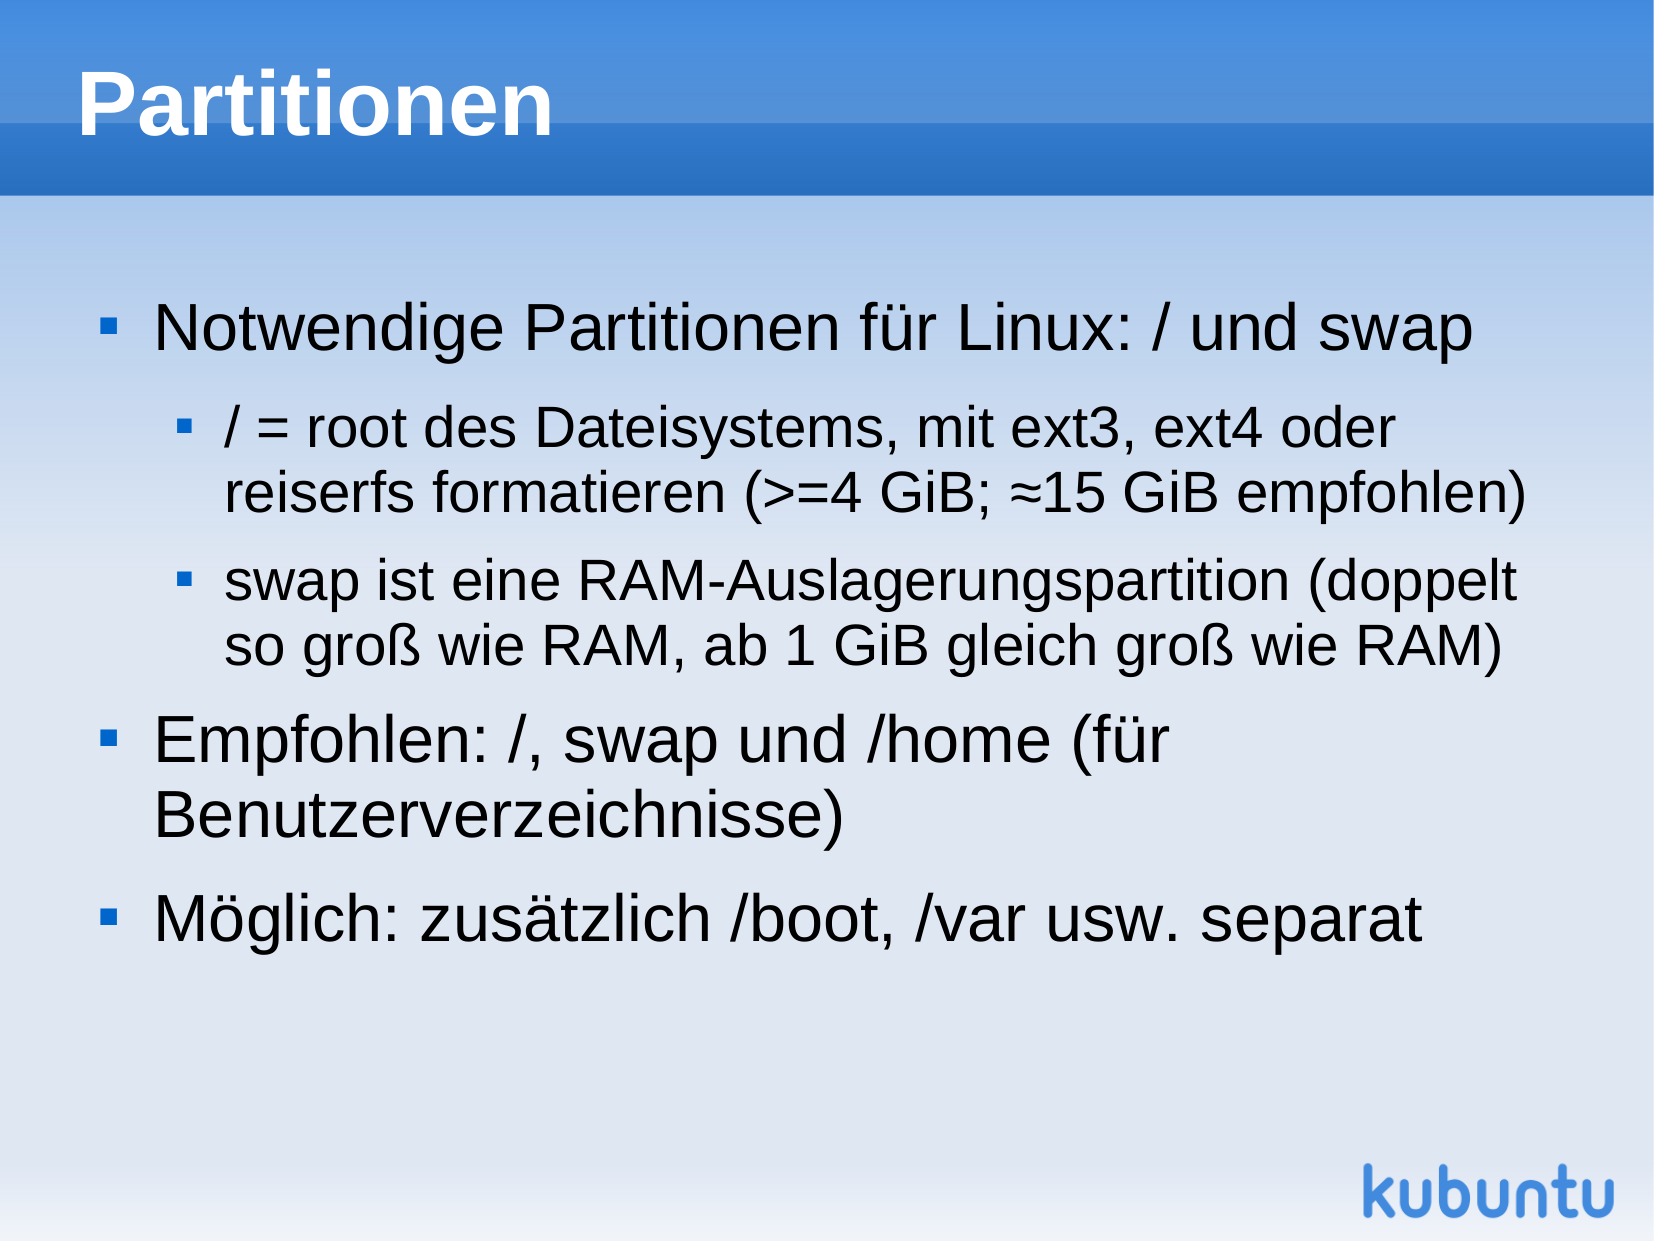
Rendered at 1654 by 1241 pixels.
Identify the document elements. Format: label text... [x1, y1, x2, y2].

picture [0, 0, 1654, 1241]
title Partitionen [76, 0, 1565, 208]
list Notwendige Partitionen für Linux: / und swap / = root des Dateisystems, mit ext3, ext4 oder reiserfs formatieren (>=4 GiB; ≈15 GiB empfohlen) swap ist eine RAM-Auslagerungspartition (doppelt so groß wie RAM, ab 1 GiB gleich groß wie RAM) Empfohlen: /, swap und /home (für Benutzerverzeichnisse) Möglich: zusätzlich /boot, /var usw. separat [82, 290, 1571, 1109]
